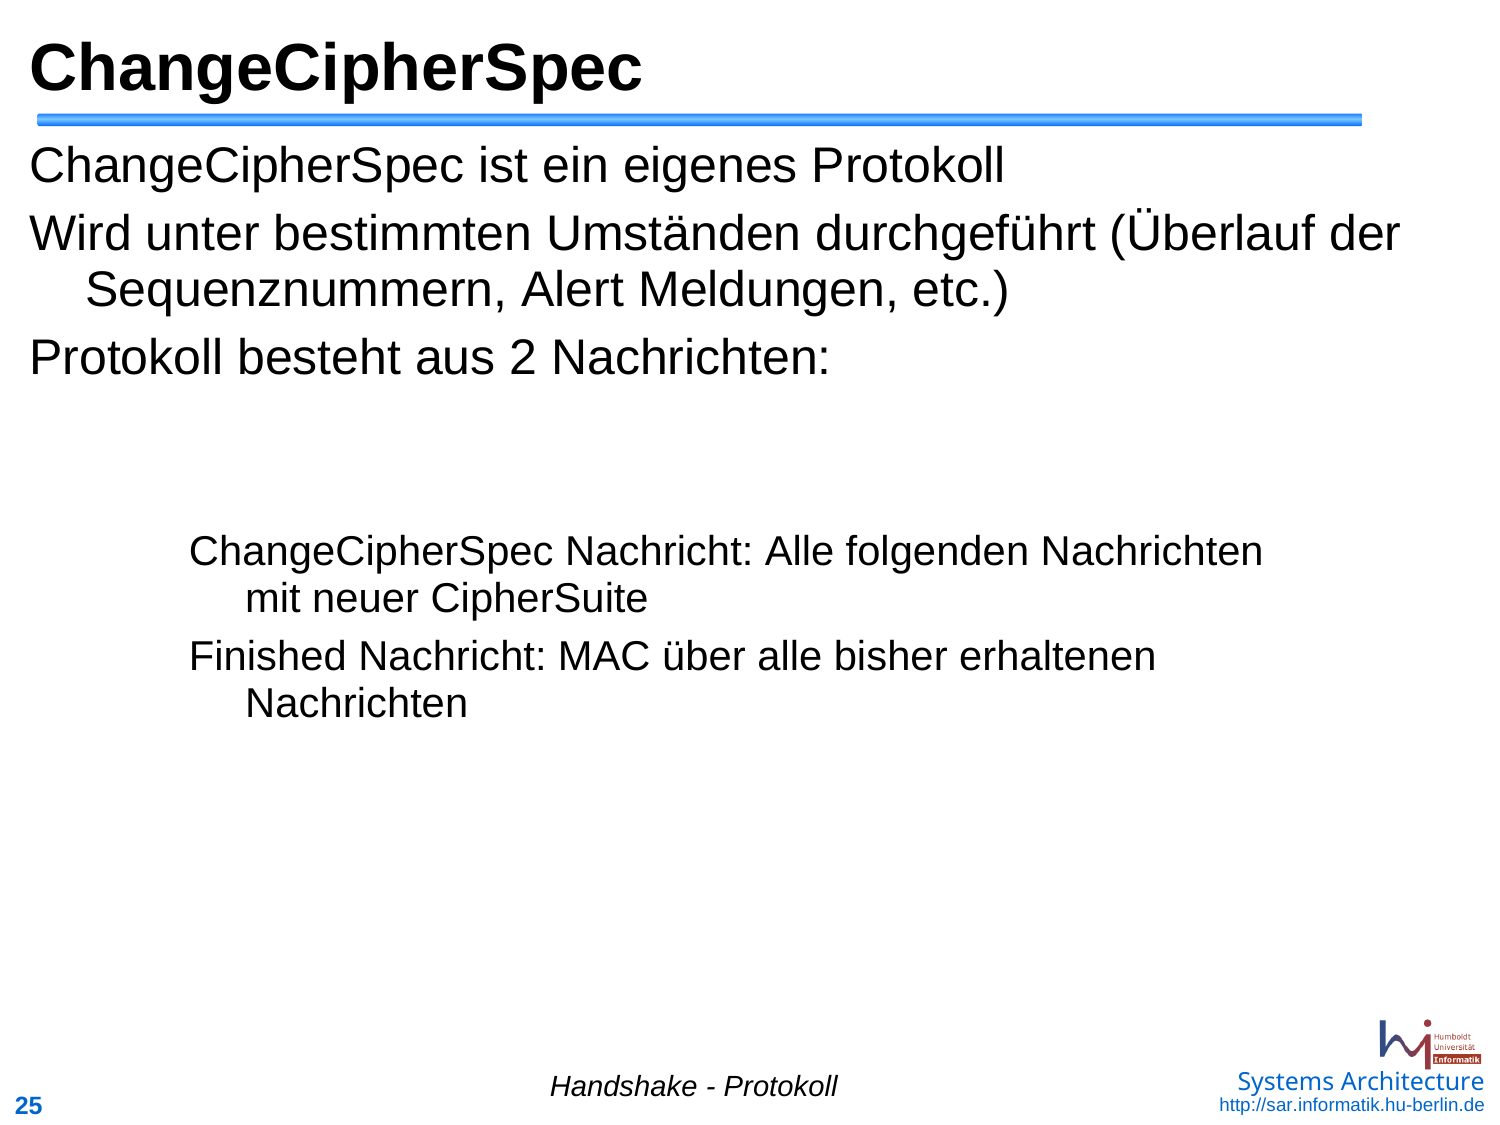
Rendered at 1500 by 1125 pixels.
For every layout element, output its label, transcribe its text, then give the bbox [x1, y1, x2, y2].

text_box Handshake - Protokoll [442, 1062, 945, 1111]
list ChangeCipherSpec ist ein eigenes Protokoll Wird unter bestimmten Umständen durchgeführt (Überlauf der Sequenznummern, Alert Meldungen, etc.) Protokoll besteht aus 2 Nachrichten: [29, 137, 1477, 386]
picture [1376, 1016, 1483, 1071]
list ChangeCipherSpec Nachricht: Alle folgenden Nachrichten mit neuer CipherSuite Finished Nachricht: MAC über alle bisher erhaltenen Nachrichten [188, 527, 1312, 775]
title ChangeCipherSpec [29, 19, 1500, 115]
